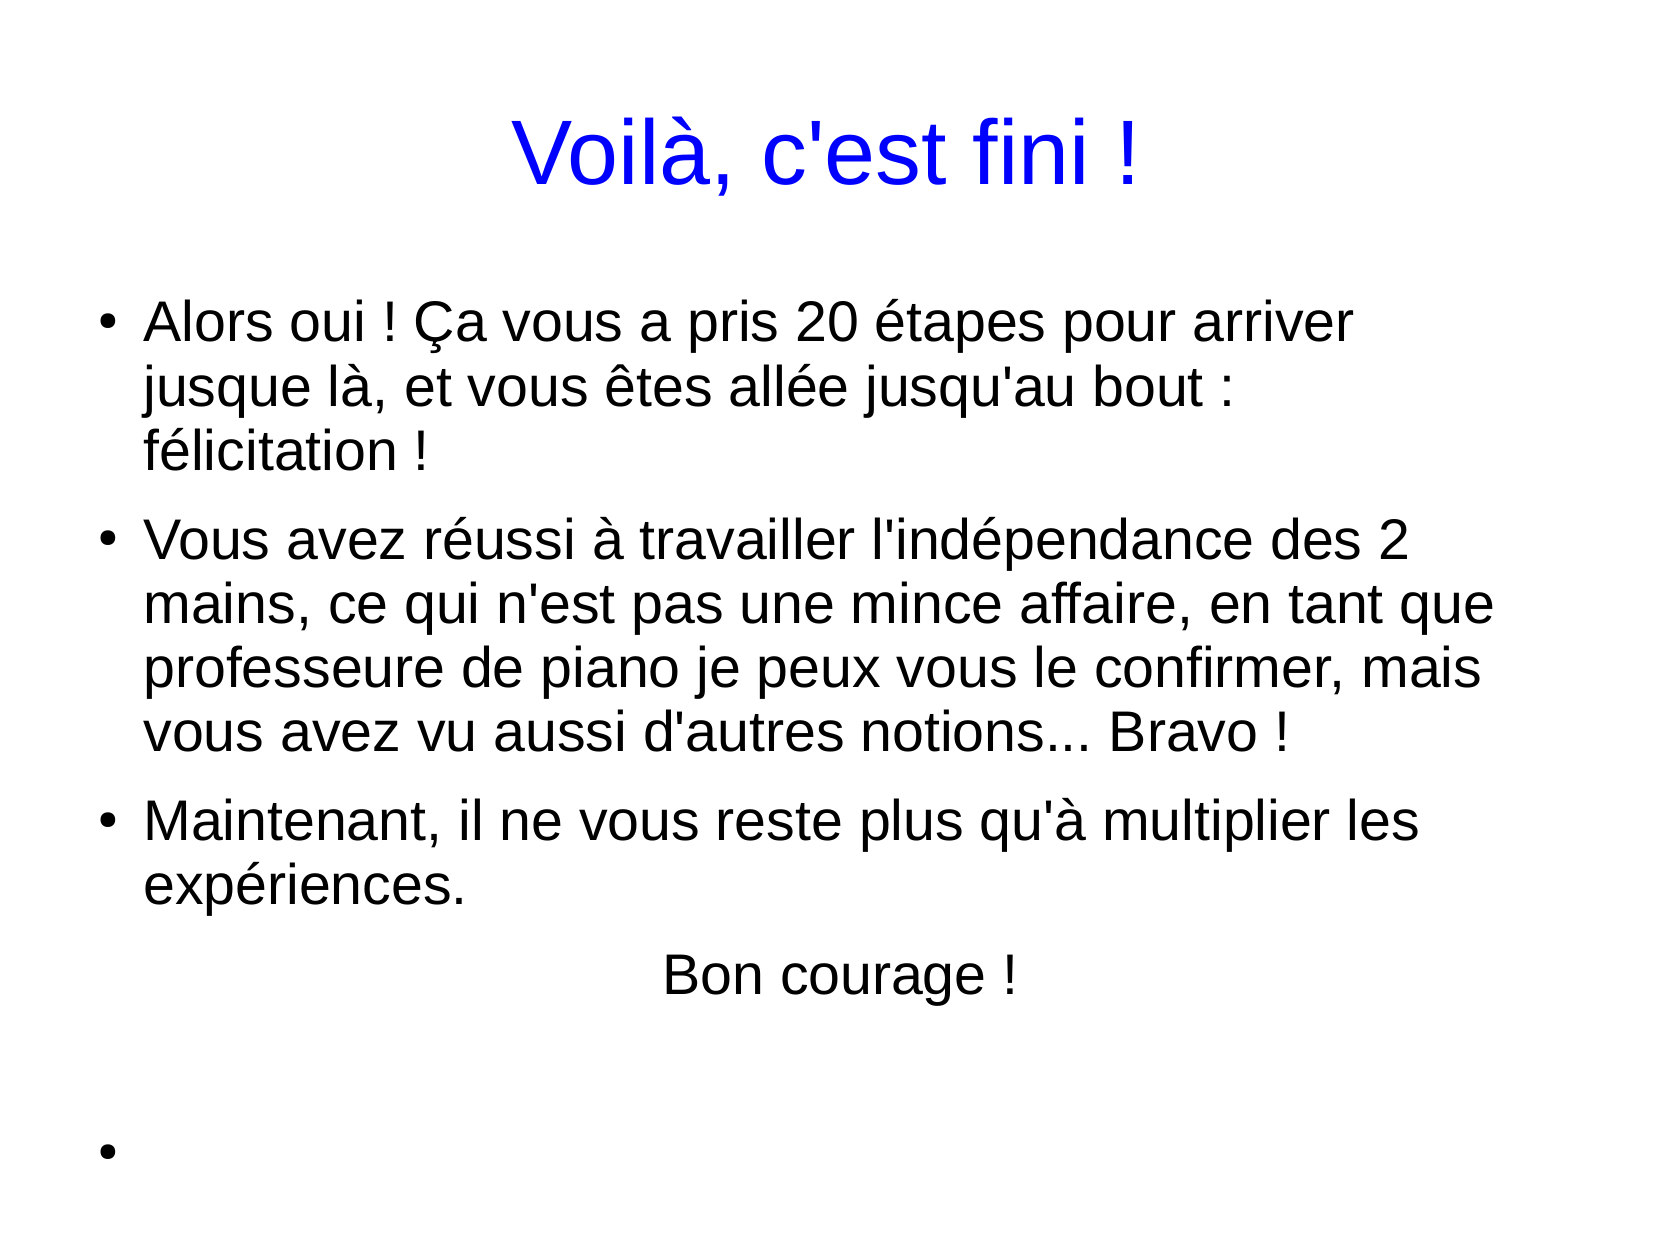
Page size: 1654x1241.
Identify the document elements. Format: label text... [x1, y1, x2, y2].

title Voilà, c'est fini ! [82, 49, 1571, 257]
list Alors oui ! Ça vous a pris 20 étapes pour arriver jusque là, et vous êtes allée jusqu'au bout : félicitation ! Vous avez réussi à travailler l'indépendance des 2 mains, ce qui n'est pas une mince affaire, en tant que professeure de piano je peux vous le confirmer, mais vous avez vu aussi d'autres notions... Bravo ! Maintenant, il ne vous reste plus qu'à multiplier les expériences. Bon courage ! [82, 290, 1538, 1010]
